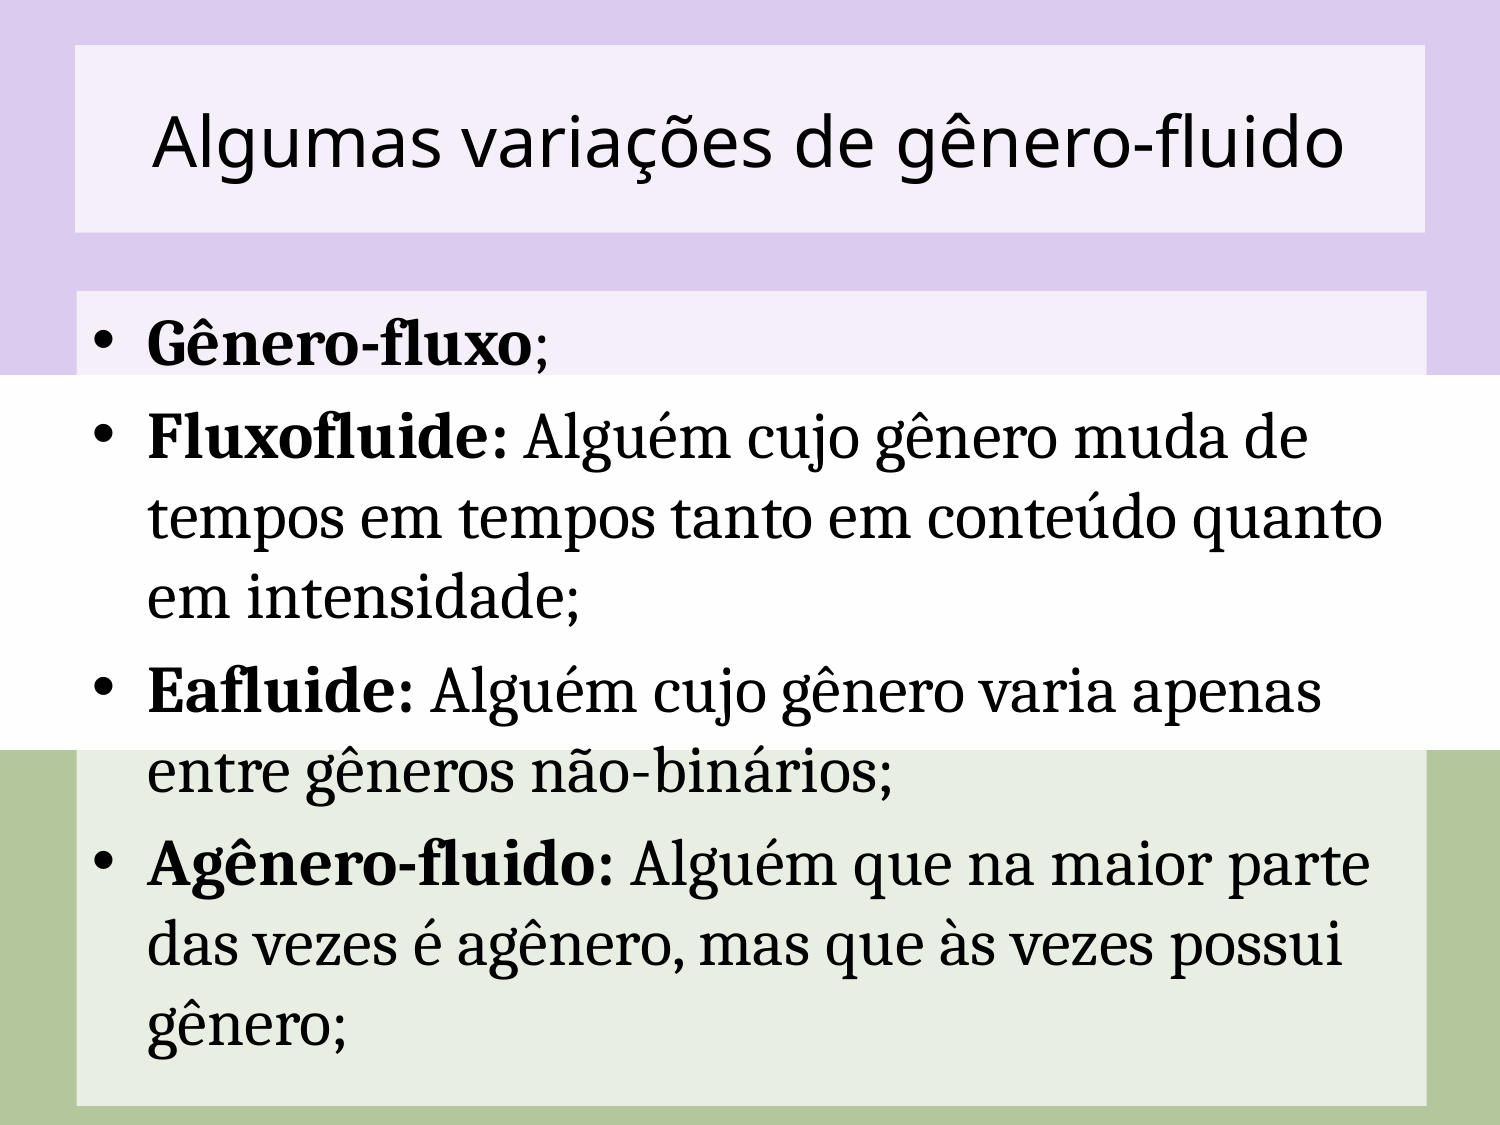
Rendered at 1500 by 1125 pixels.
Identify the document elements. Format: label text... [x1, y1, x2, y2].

title Algumas variações de gênero-fluido [75, 45, 1425, 233]
list Gênero-fluxo; Fluxofluide: Alguém cujo gênero muda de tempos em tempos tanto em conteúdo quanto em intensidade; Eafluide: Alguém cujo gênero varia apenas entre gêneros não-binários; Agênero-fluido: Alguém que na maior parte das vezes é agênero, mas que às vezes possui gênero; [76, 290, 1427, 1106]
